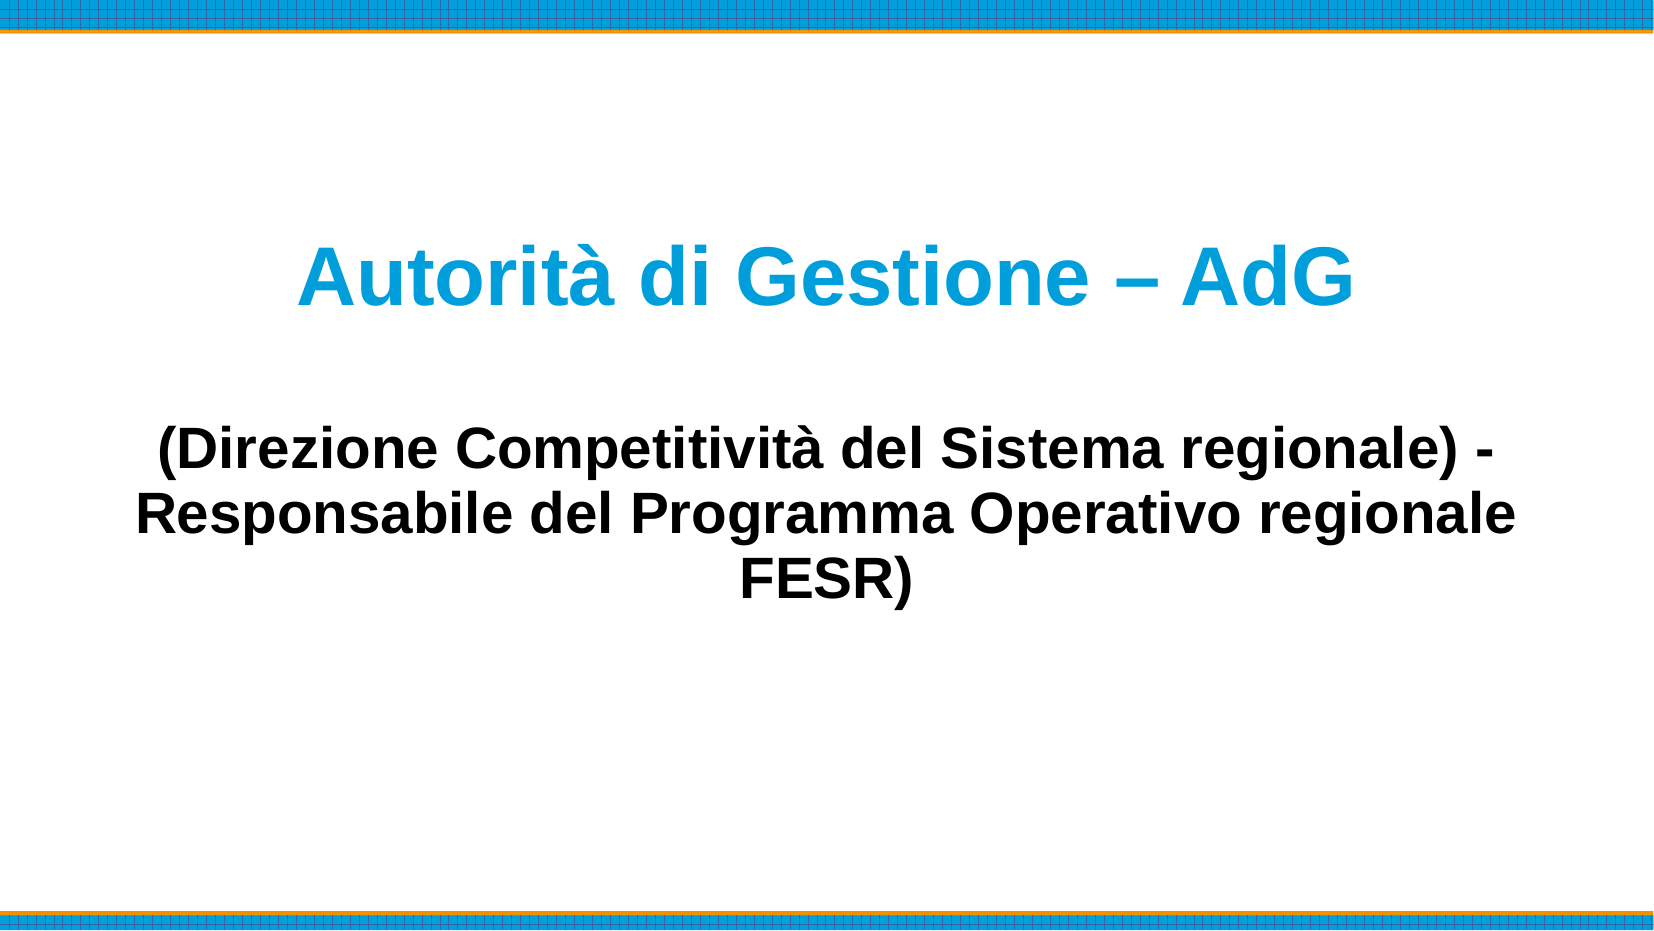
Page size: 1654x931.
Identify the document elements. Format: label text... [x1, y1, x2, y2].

subtitle Autorità di Gestione – AdG (Direzione Competitività del Sistema regionale) - Responsabile del Programma Operativo regionale FESR) [88, 44, 1565, 798]
